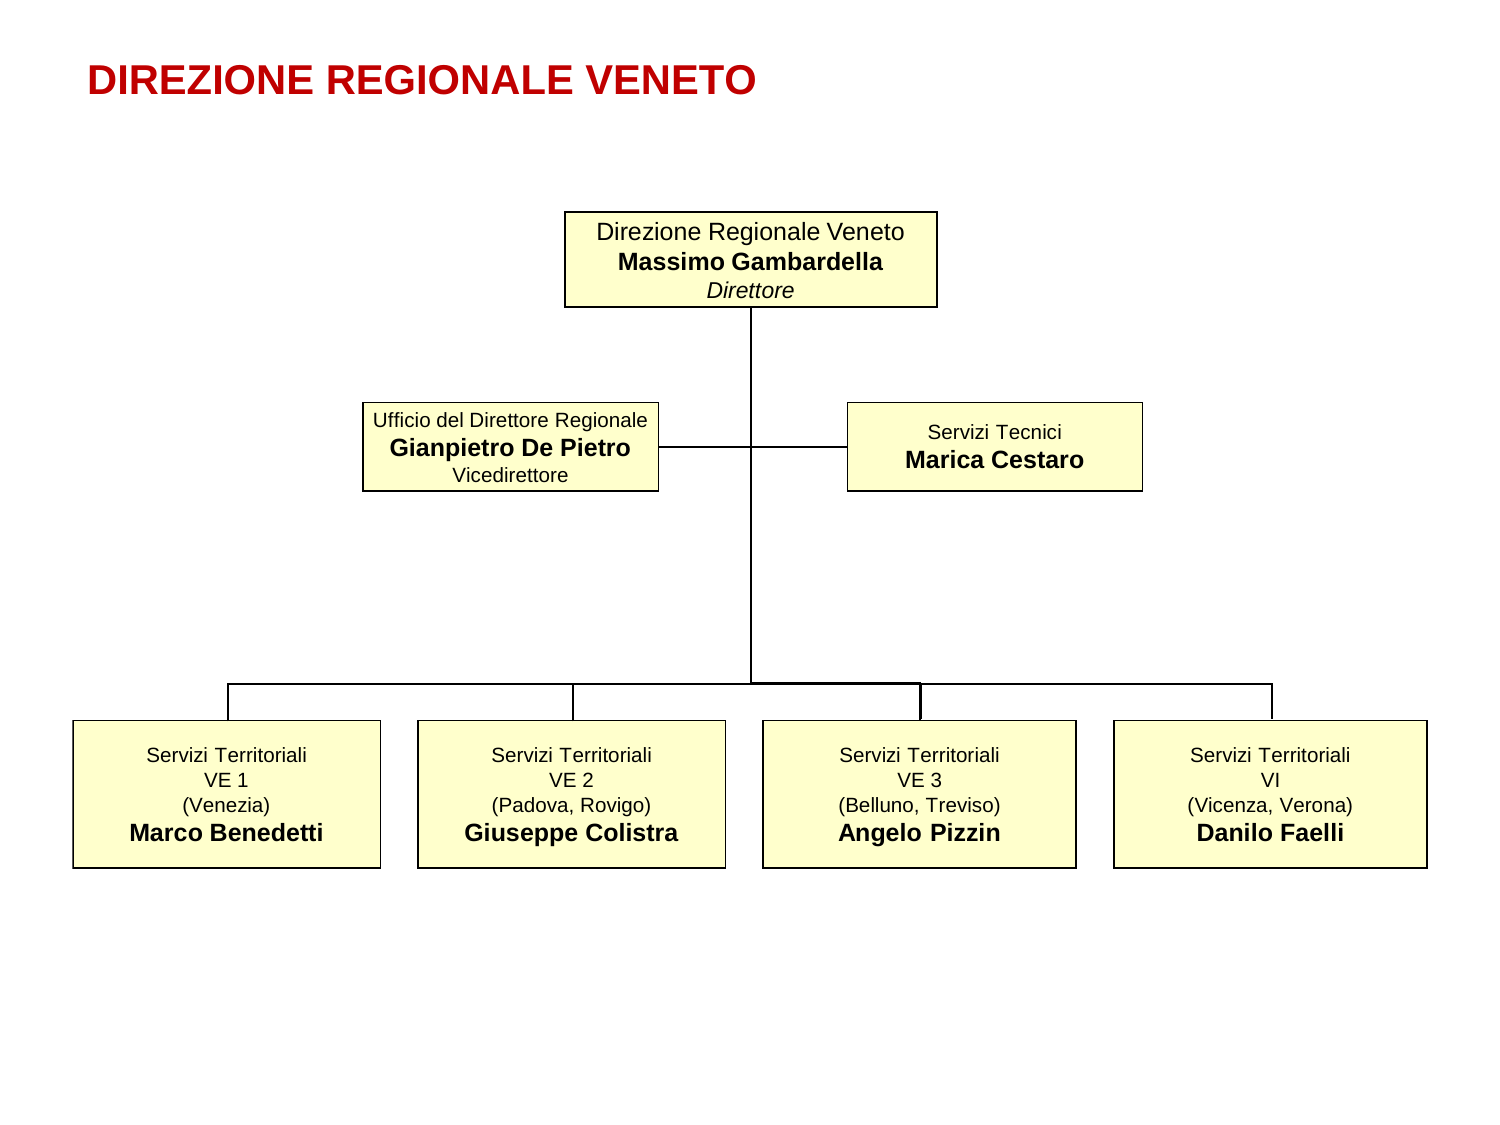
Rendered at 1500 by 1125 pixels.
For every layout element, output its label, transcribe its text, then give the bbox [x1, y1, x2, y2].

picture [72, 207, 1428, 869]
text_box DIREZIONE REGIONALE VENETO [72, 45, 1462, 128]
